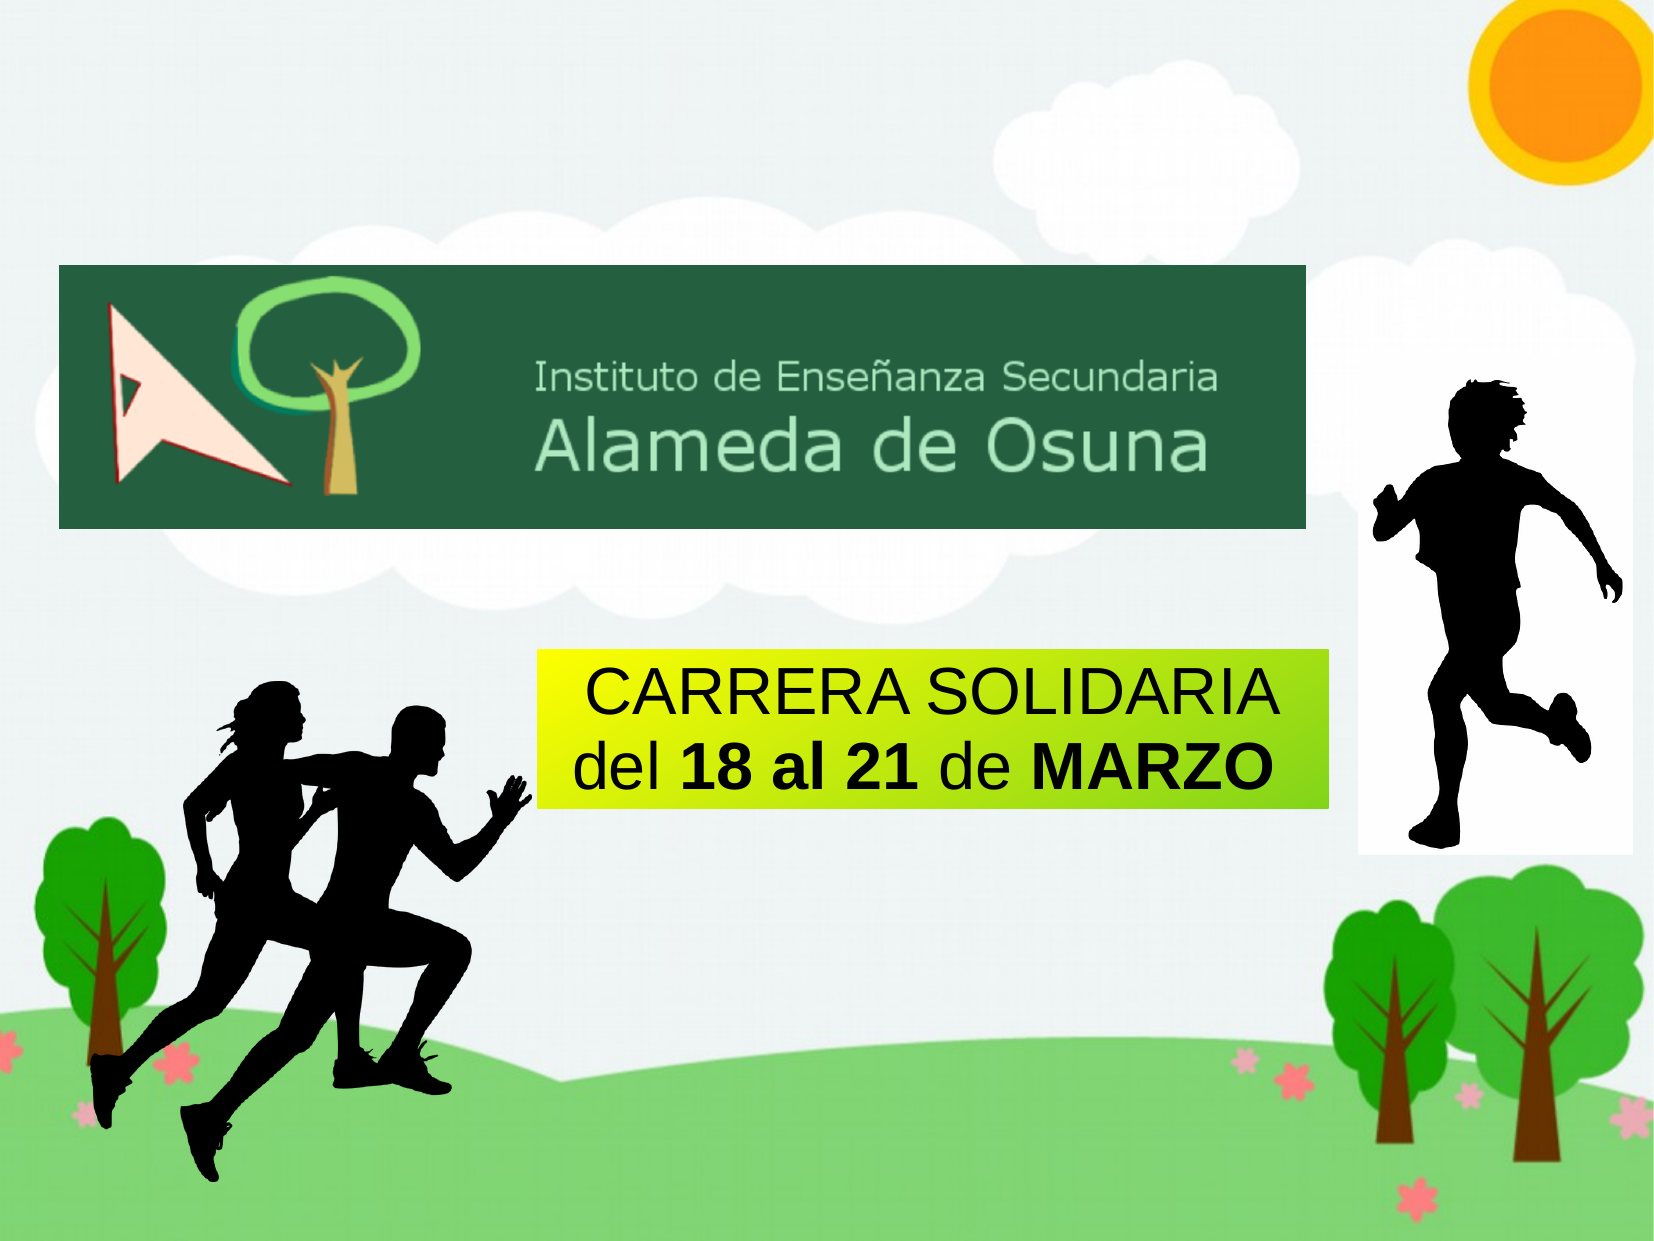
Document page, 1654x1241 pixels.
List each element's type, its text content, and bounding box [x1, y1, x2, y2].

subtitle CARRERA SOLIDARIA del 18 al 21 de MARZO [537, 649, 1329, 809]
picture [0, 0, 1654, 1241]
